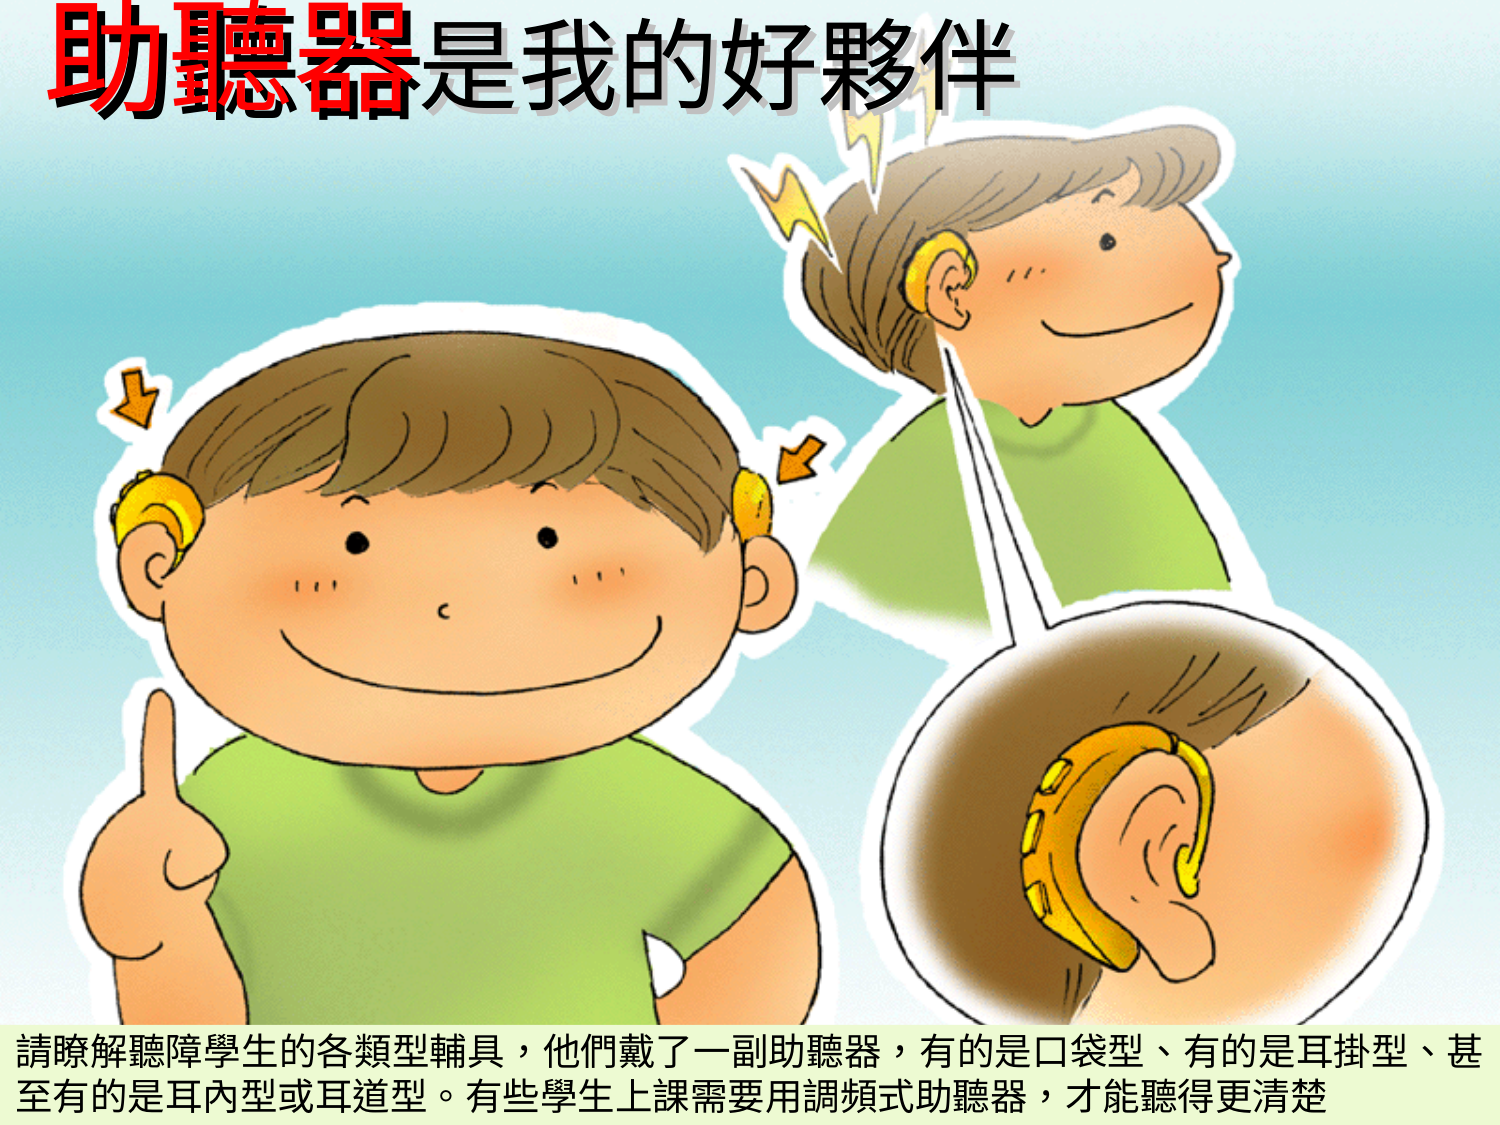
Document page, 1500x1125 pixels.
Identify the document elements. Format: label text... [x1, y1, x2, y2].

title 助聽器是我的好夥伴 [0, 0, 1063, 138]
picture [0, 0, 1500, 1024]
subtitle 請瞭解聽障學生的各類型輔具，他們戴了一副助聽器，有的是口袋型、有的是耳掛型、甚至有的是耳內型或耳道型。有些學生上課需要用調頻式助聽器，才能聽得更清楚 [0, 1024, 1500, 1125]
